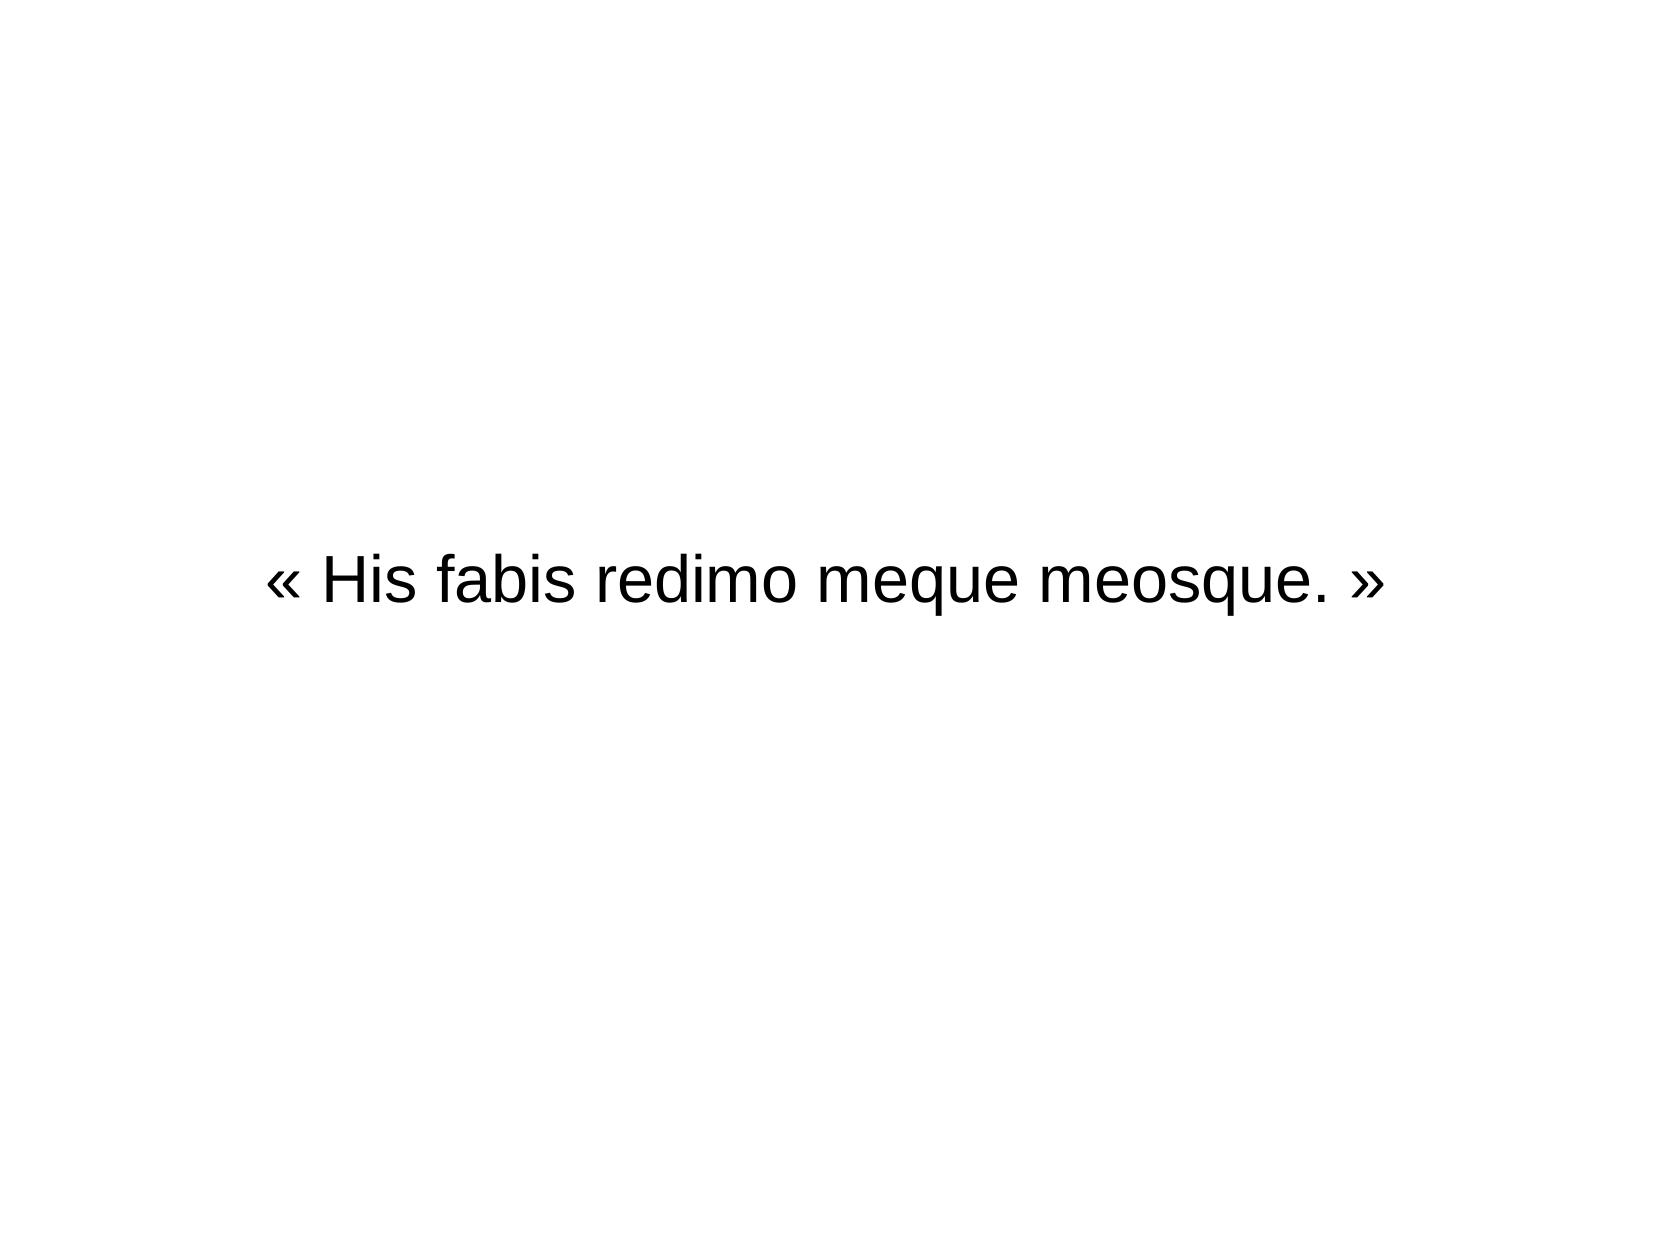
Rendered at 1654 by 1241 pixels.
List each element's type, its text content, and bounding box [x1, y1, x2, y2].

subtitle « His fabis redimo meque meosque. » [82, 56, 1571, 1102]
